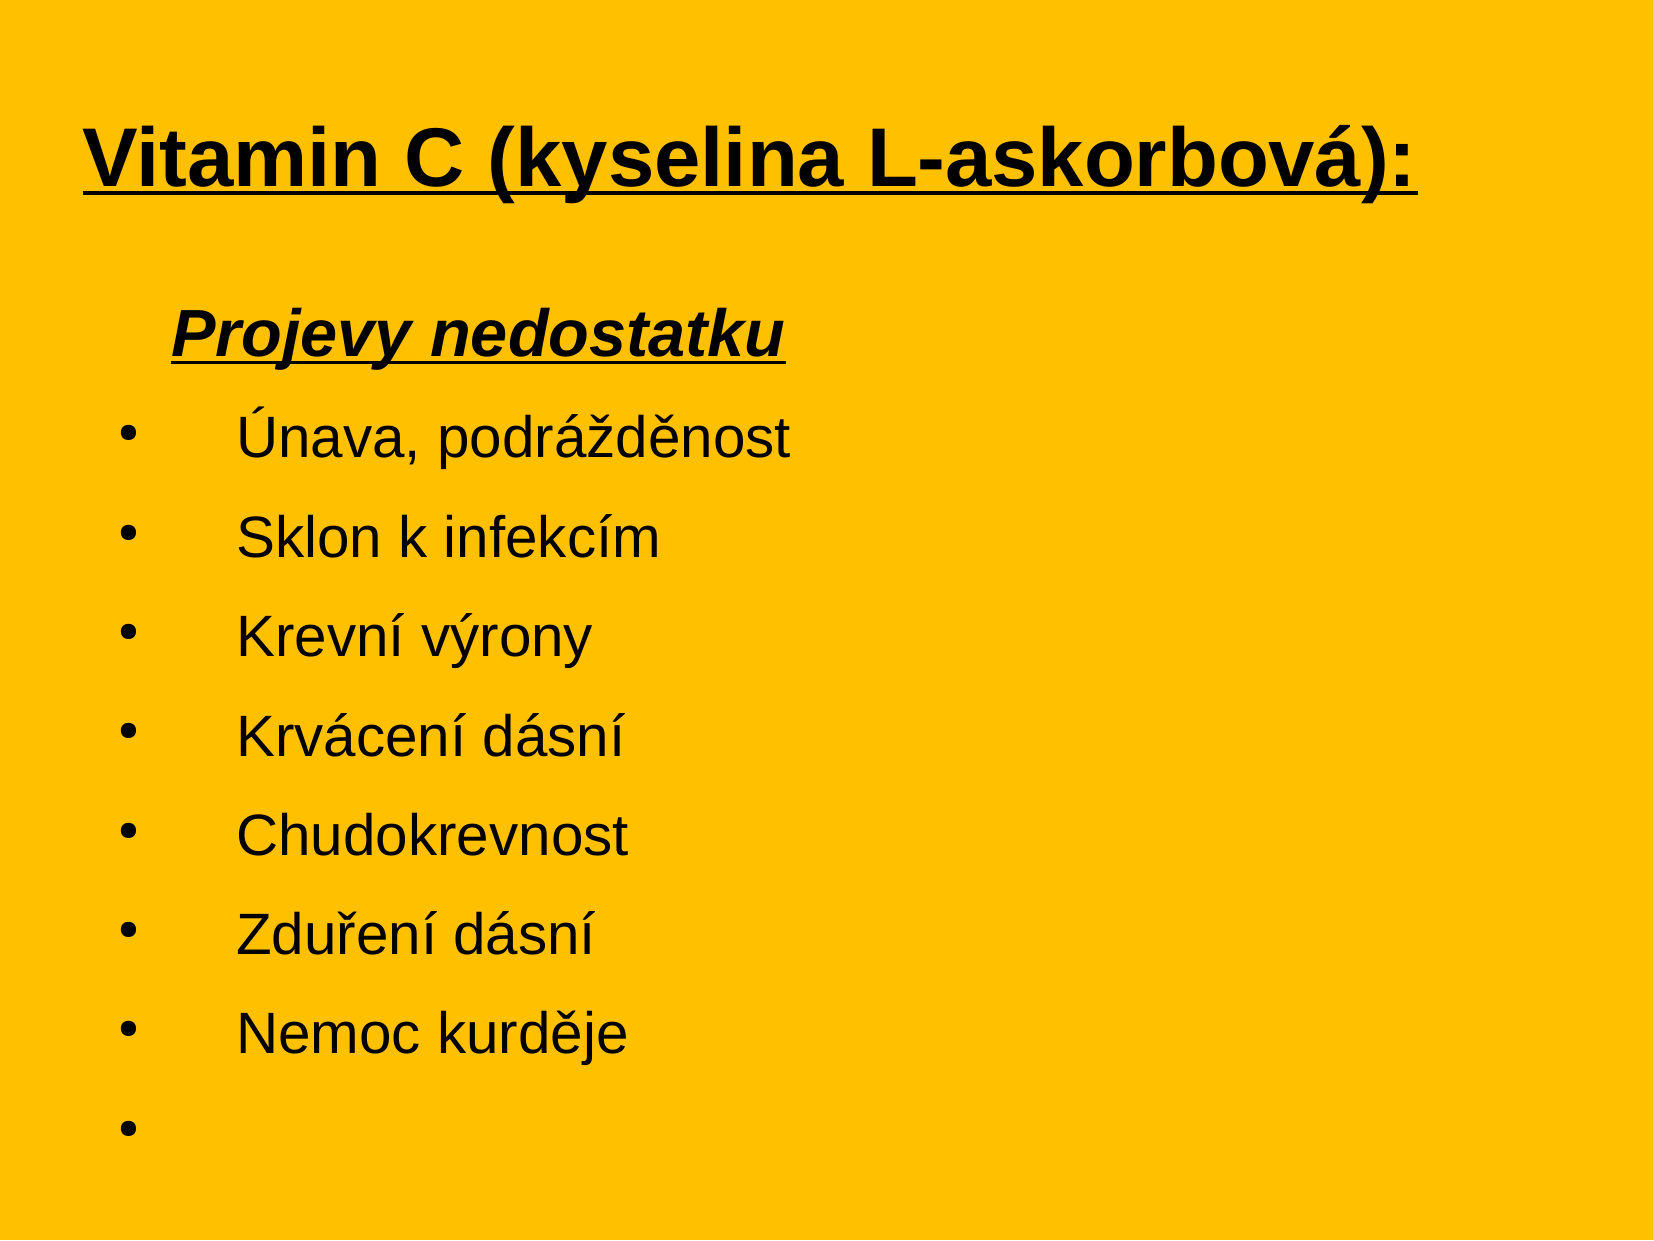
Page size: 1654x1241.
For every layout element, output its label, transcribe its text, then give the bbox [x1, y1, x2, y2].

title Vitamin C (kyselina L-askorbová): [82, 49, 1571, 257]
list Projevy nedostatku Únava, podrážděnost Sklon k infekcím Krevní výrony Krvácení dásní Chudokrevnost Zduření dásní Nemoc kurděje [82, 290, 1571, 1120]
